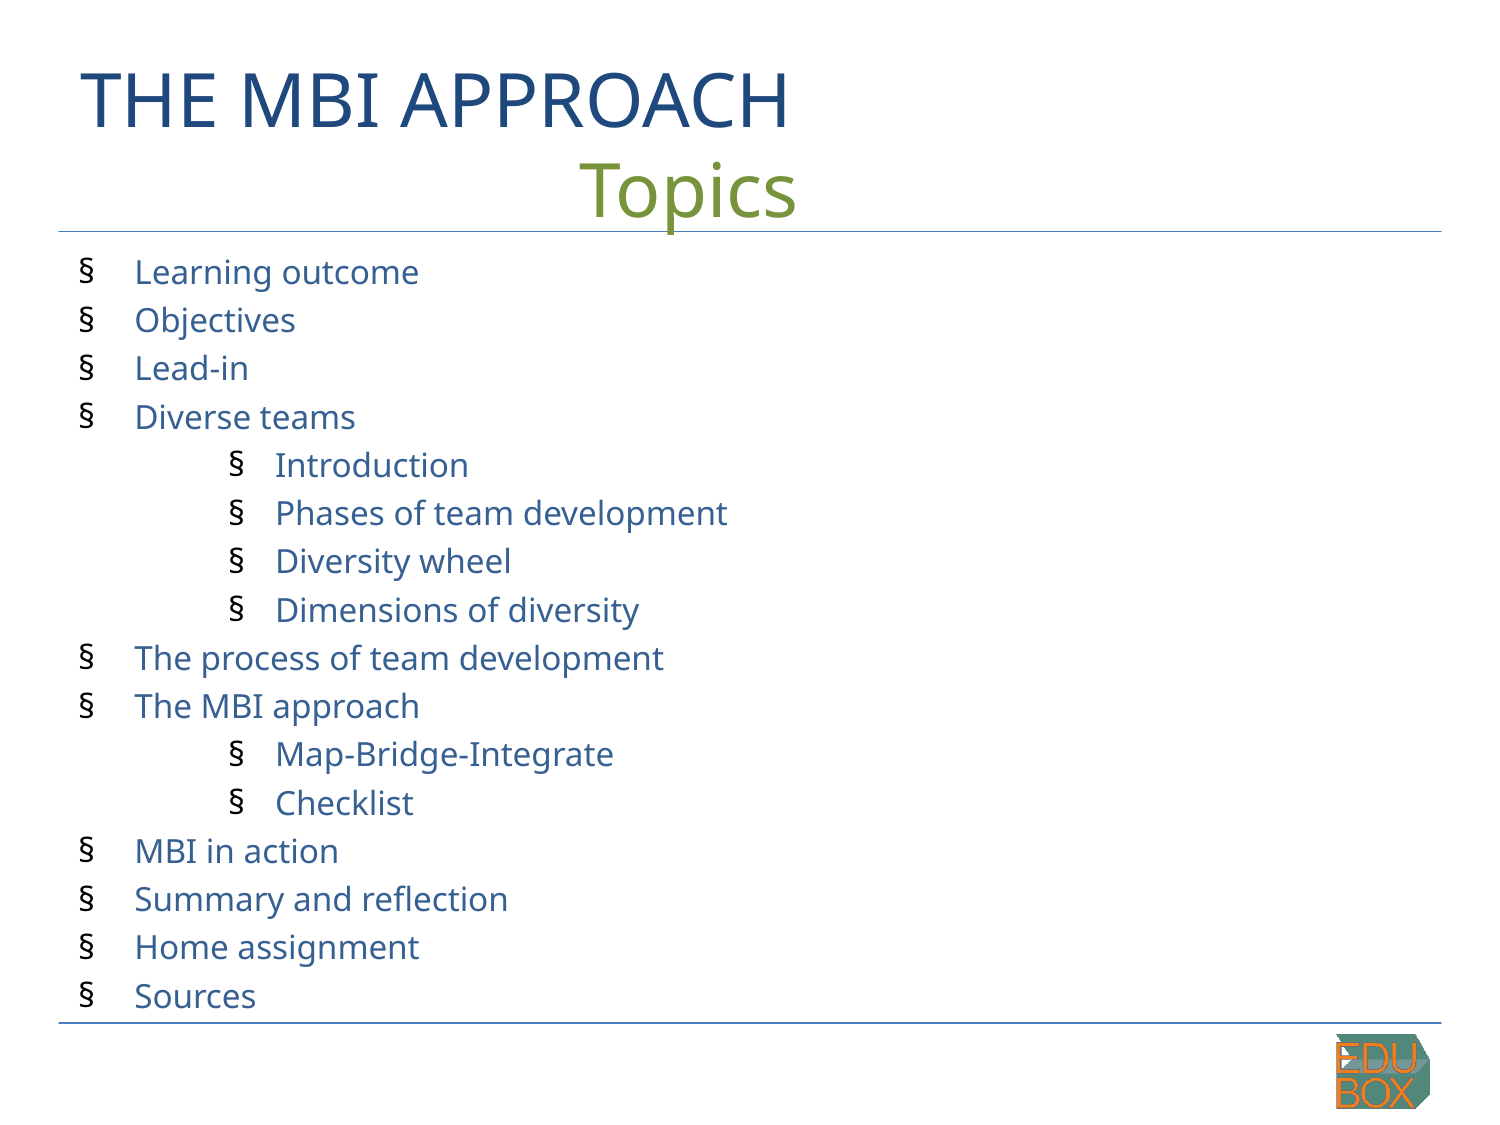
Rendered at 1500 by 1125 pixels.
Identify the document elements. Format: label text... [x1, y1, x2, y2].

title THE MBI APPROACH [53, 42, 1471, 153]
list Topics [64, 127, 1040, 247]
picture [1328, 1028, 1437, 1114]
list Learning outcome Objectives Lead-in Diverse teams Introduction Phases of team development Diversity wheel Dimensions of diversity The process of team development The MBI approach Map-Bridge-Integrate Checklist MBI in action Summary and reflection Home assignment Sources [63, 243, 1414, 1030]
